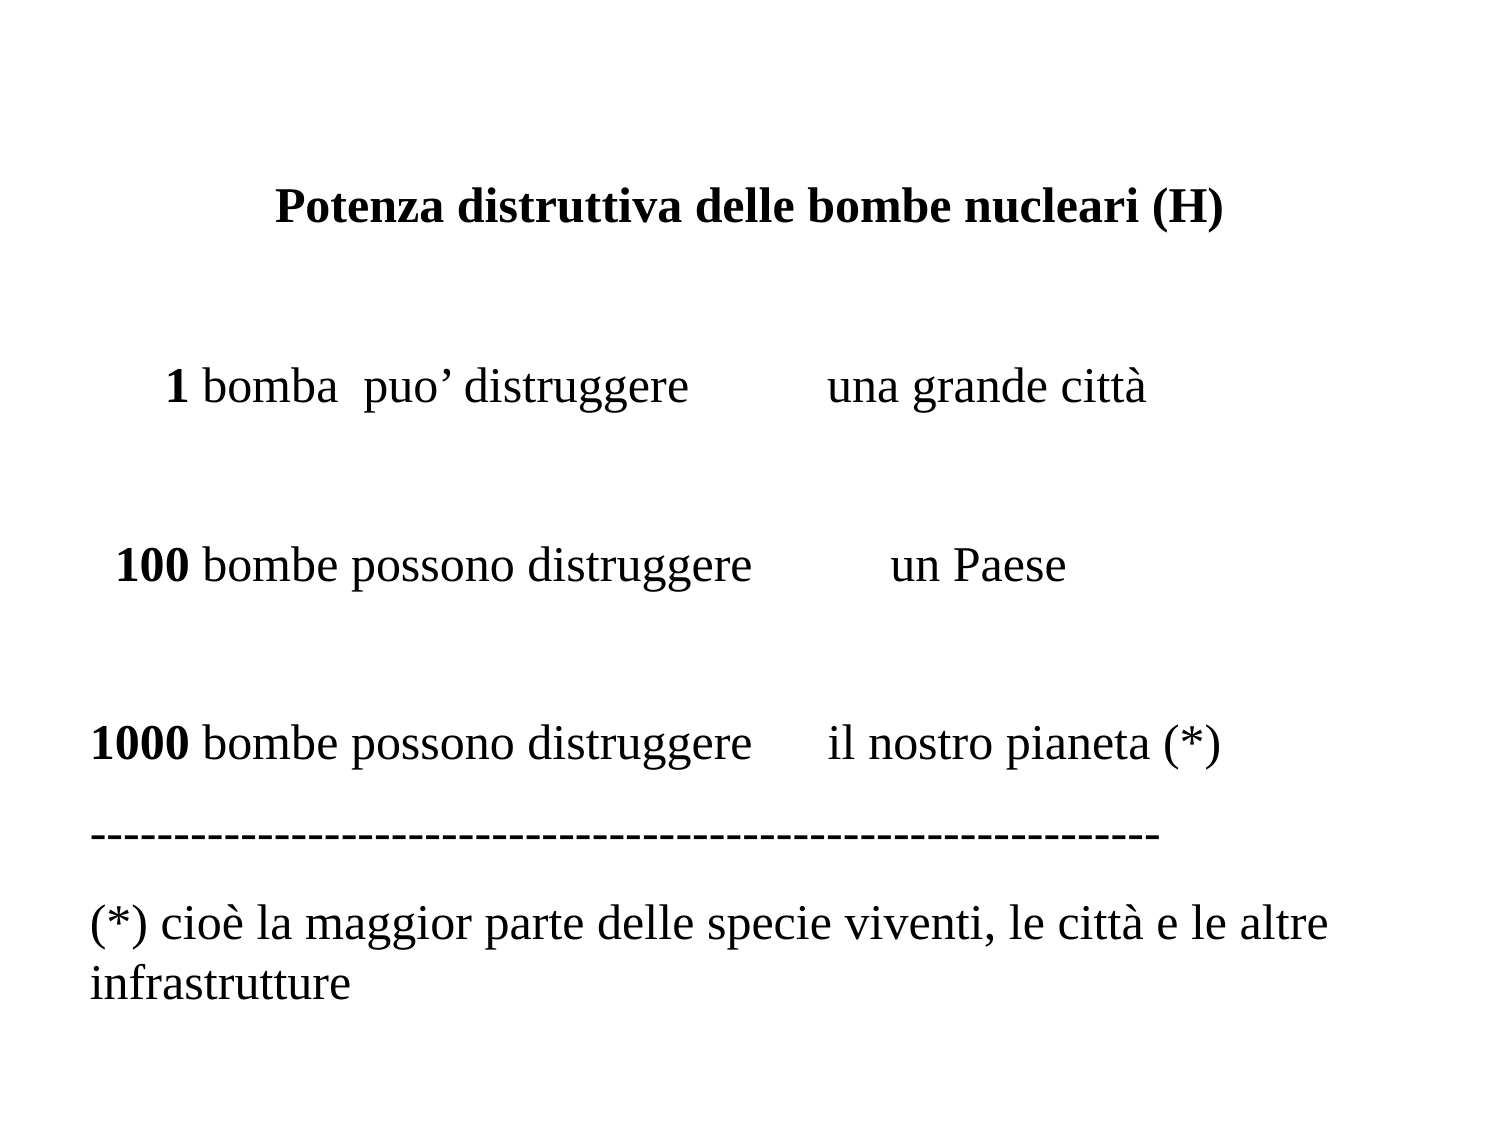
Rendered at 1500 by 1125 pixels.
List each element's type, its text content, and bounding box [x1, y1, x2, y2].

list Potenza distruttiva delle bombe nucleari (H) 1 bomba puo’ distruggere una grande città 100 bombe possono distruggere un Paese 1000 bombe possono distruggere il nostro pianeta (*) ---------------------------------------------------------------- (*) cioè la maggior parte delle specie viventi, le città e le altre infrastrutture [75, 85, 1425, 1005]
